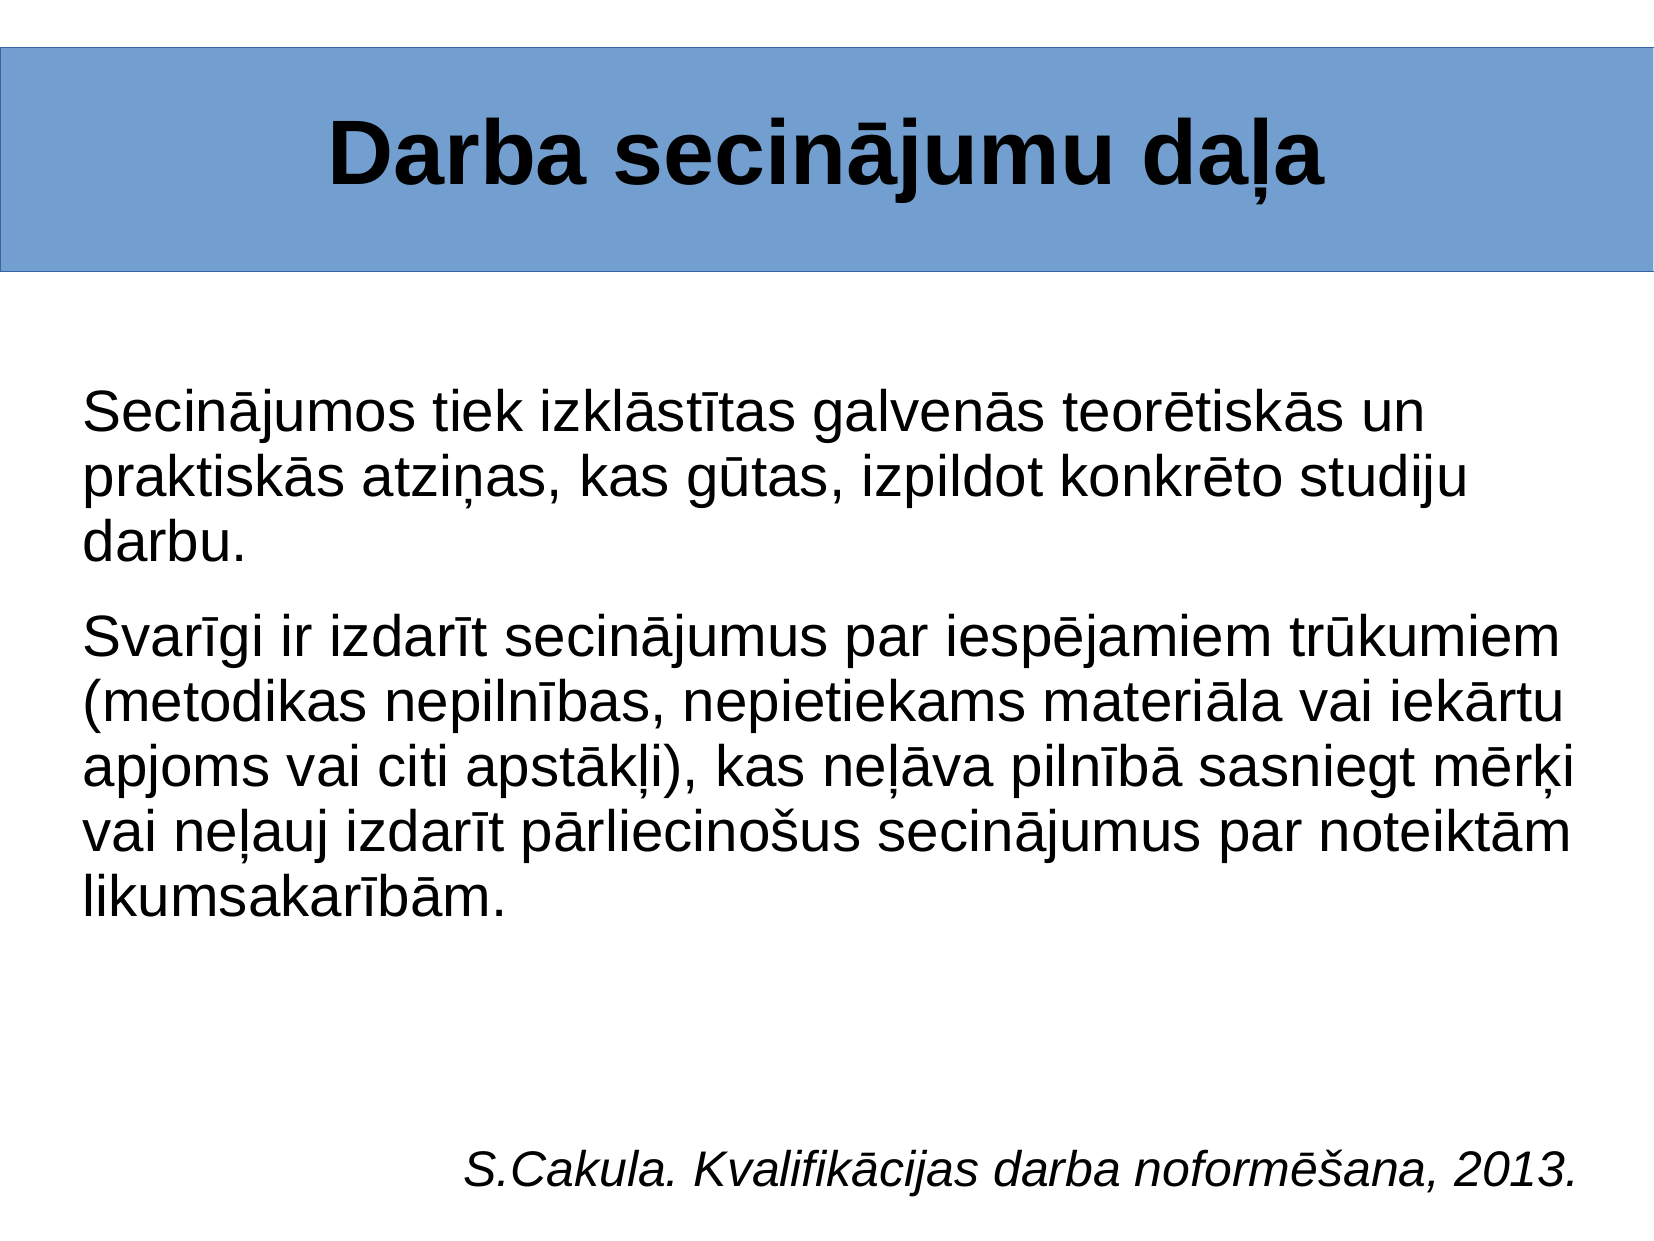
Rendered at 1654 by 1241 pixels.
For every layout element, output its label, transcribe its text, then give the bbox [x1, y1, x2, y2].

title Darba secinājumu daļa [82, 49, 1571, 257]
text_box S.Cakula. Kvalifikācijas darba noformēšana, 2013. [448, 1133, 1595, 1205]
text_box [0, 47, 1654, 272]
list Secinājumos tiek izklāstītas galvenās teorētiskās un praktiskās atziņas, kas gūtas, izpildot konkrēto studiju darbu. Svarīgi ir izdarīt secinājumus par iespējamiem trūkumiem (metodikas nepilnības, nepietiekams materiāla vai iekārtu apjoms vai citi apstākļi), kas neļāva pilnībā sasniegt mērķi vai neļauj izdarīt pārliecinošus secinājumus par noteiktām likumsakarībām. [82, 378, 1619, 1099]
